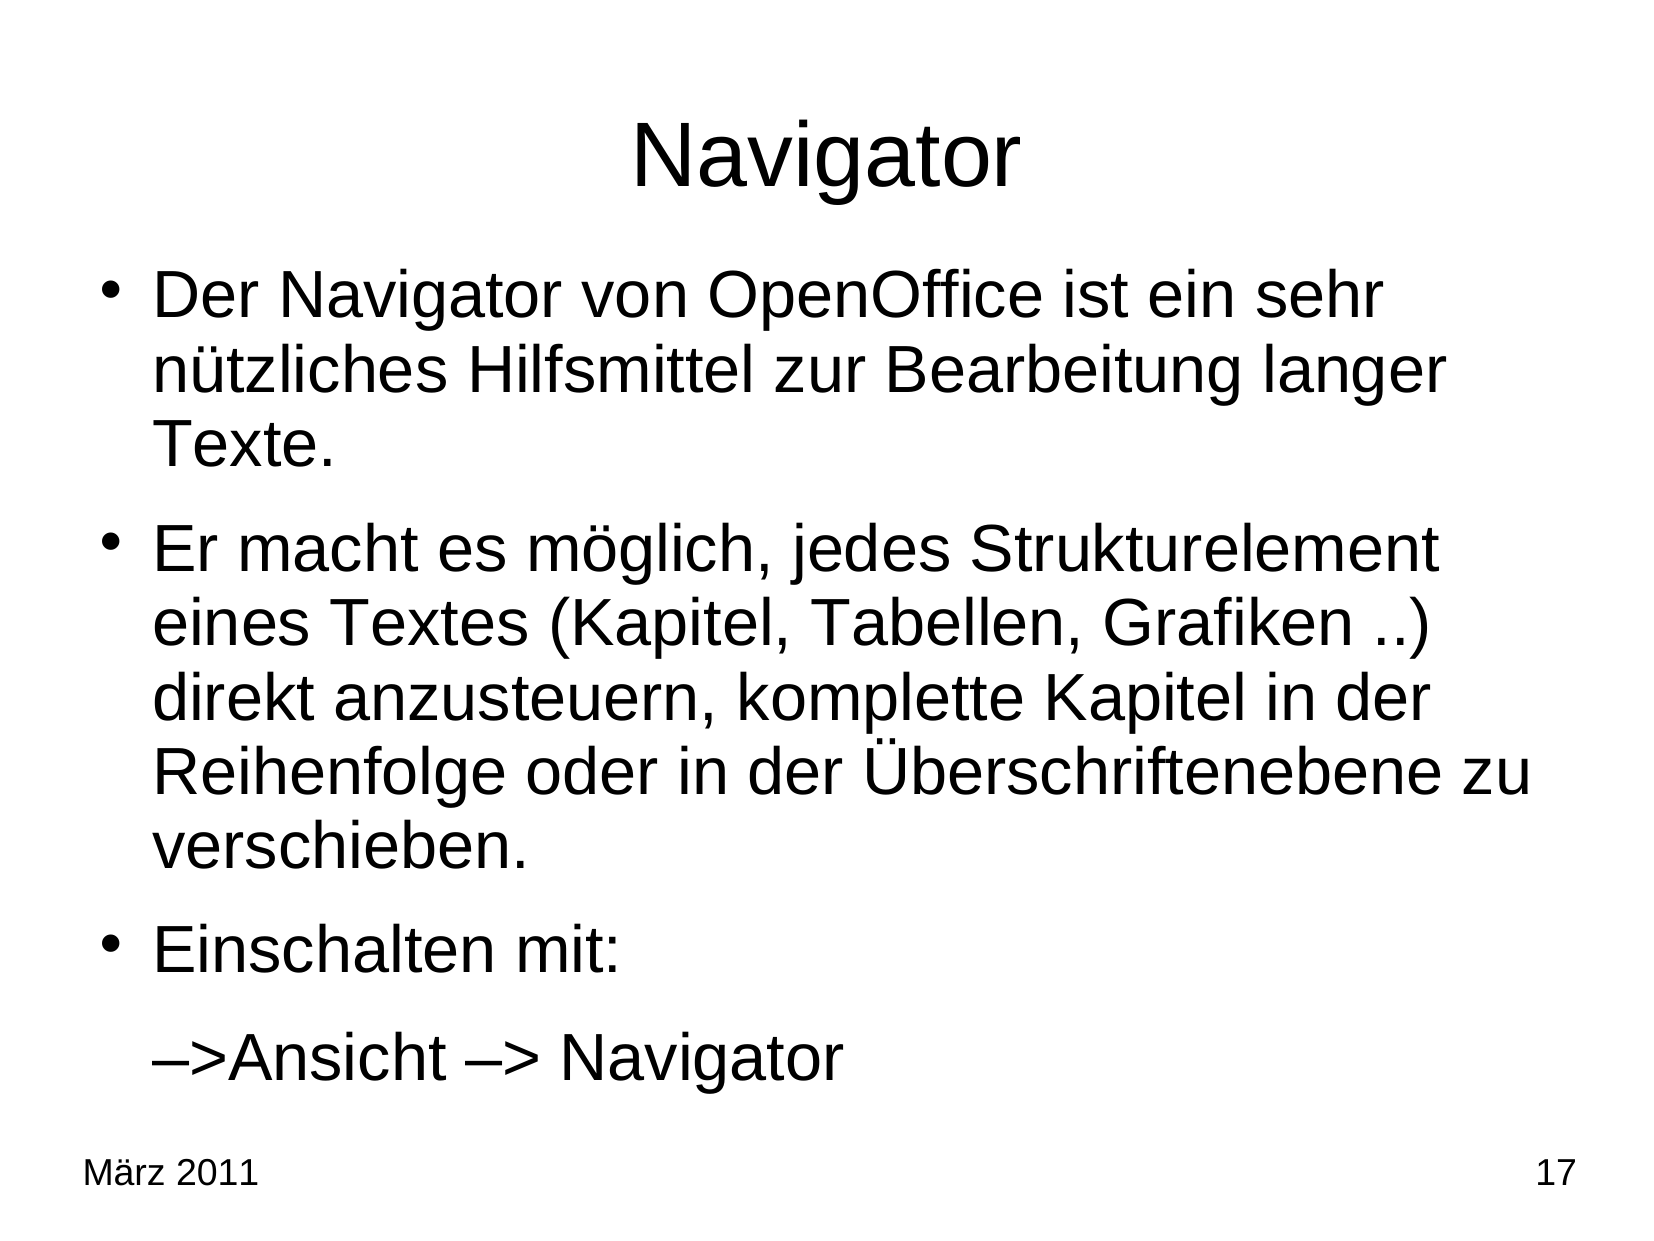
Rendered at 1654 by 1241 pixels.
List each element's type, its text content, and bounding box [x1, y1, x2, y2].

list Der Navigator von OpenOffice ist ein sehr nützliches Hilfsmittel zur Bearbeitung langer Texte. Er macht es möglich, jedes Strukturelement eines Textes (Kapitel, Tabellen, Grafiken ..) direkt anzusteuern, komplette Kapitel in der Reihenfolge oder in der Überschriftenebene zu verschieben. Einschalten mit: –>Ansicht –> Navigator [82, 253, 1571, 1109]
title Navigator [82, 49, 1571, 253]
